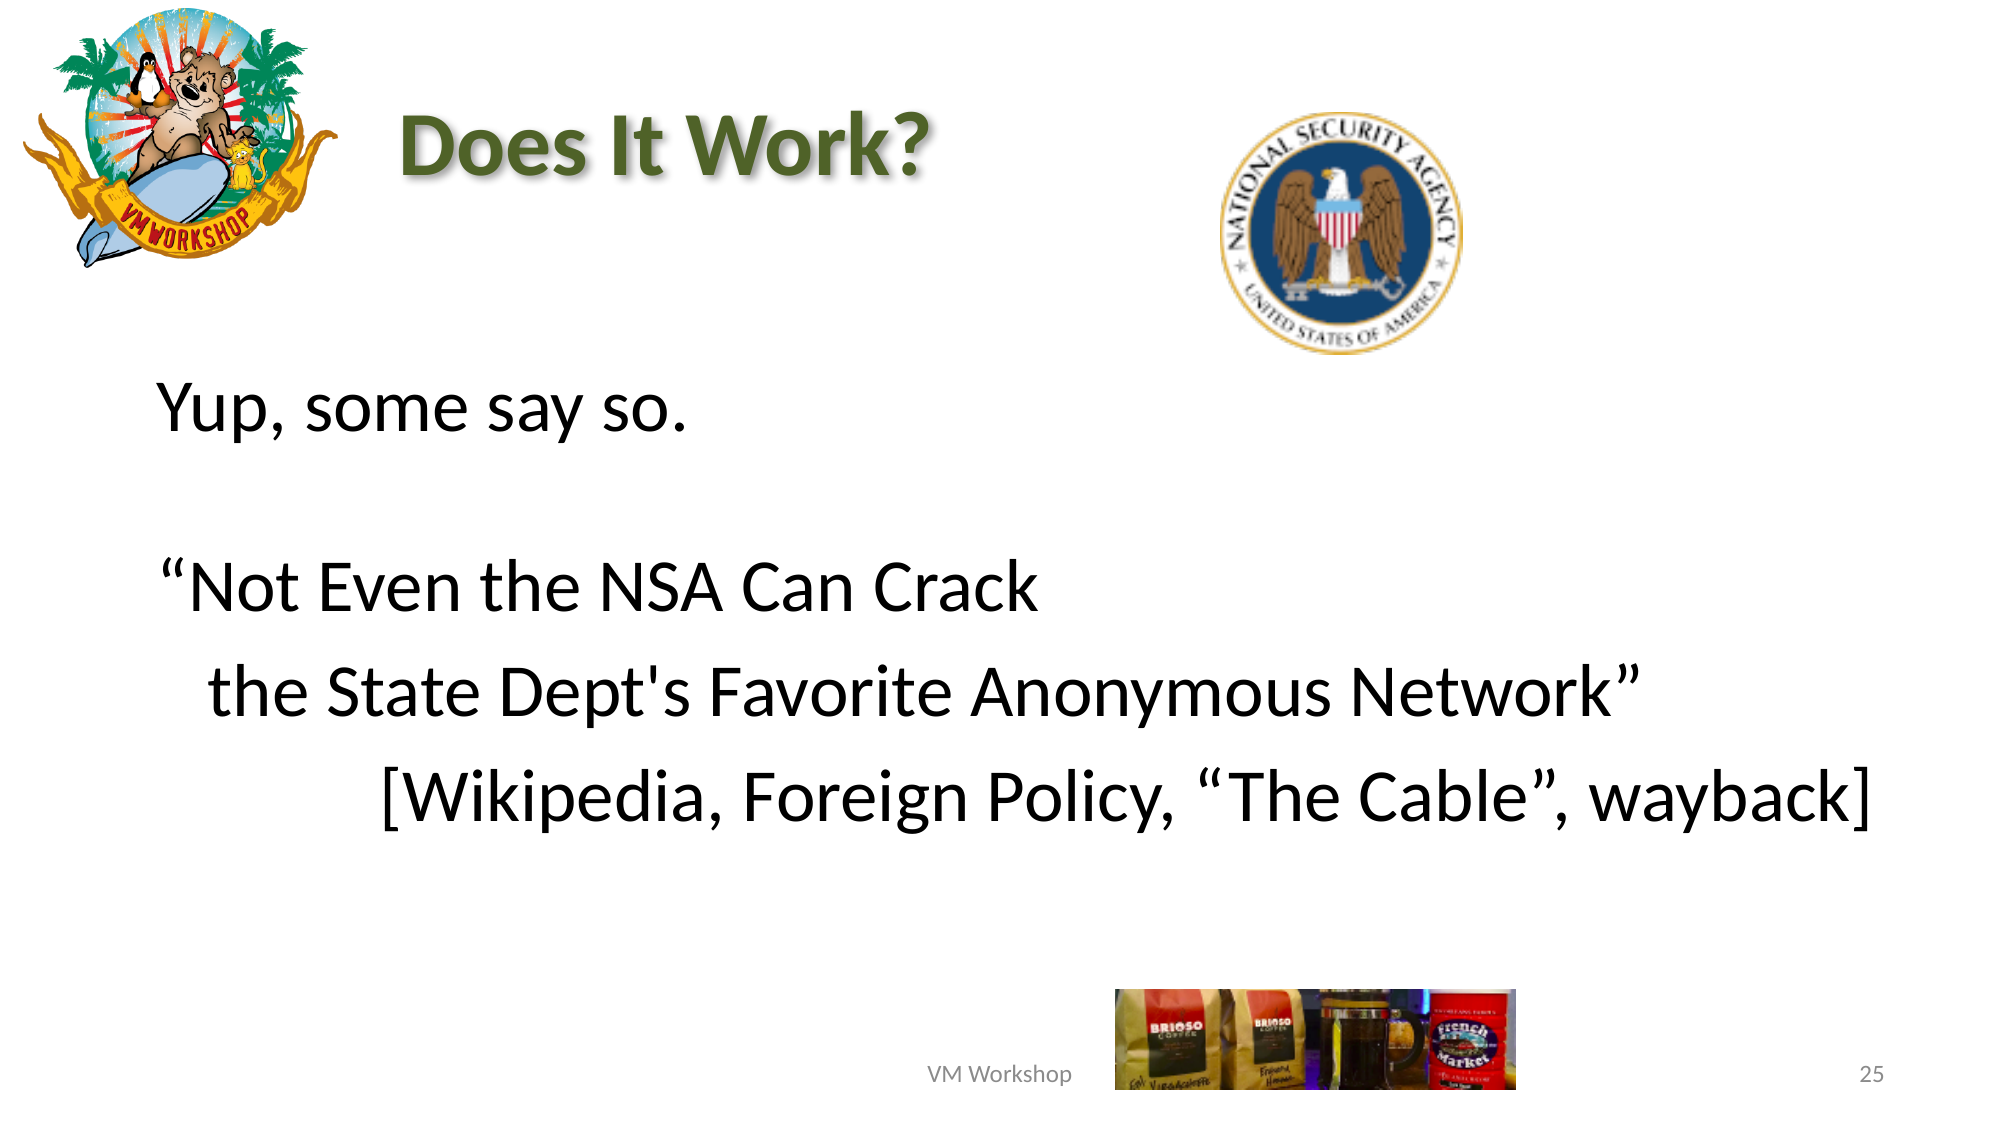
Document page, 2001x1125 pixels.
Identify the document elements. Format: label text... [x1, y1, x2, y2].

title Does It Work? [383, 45, 1913, 233]
picture [1220, 112, 1463, 355]
picture [1115, 1041, 1516, 1090]
picture [23, 8, 338, 269]
list Yup, some say so. “Not Even the NSA Can Crack the State Dept's Favorite Anonymous Network” [Wikipedia, Foreign Policy, “The Cable”, wayback] [156, 251, 1876, 1041]
